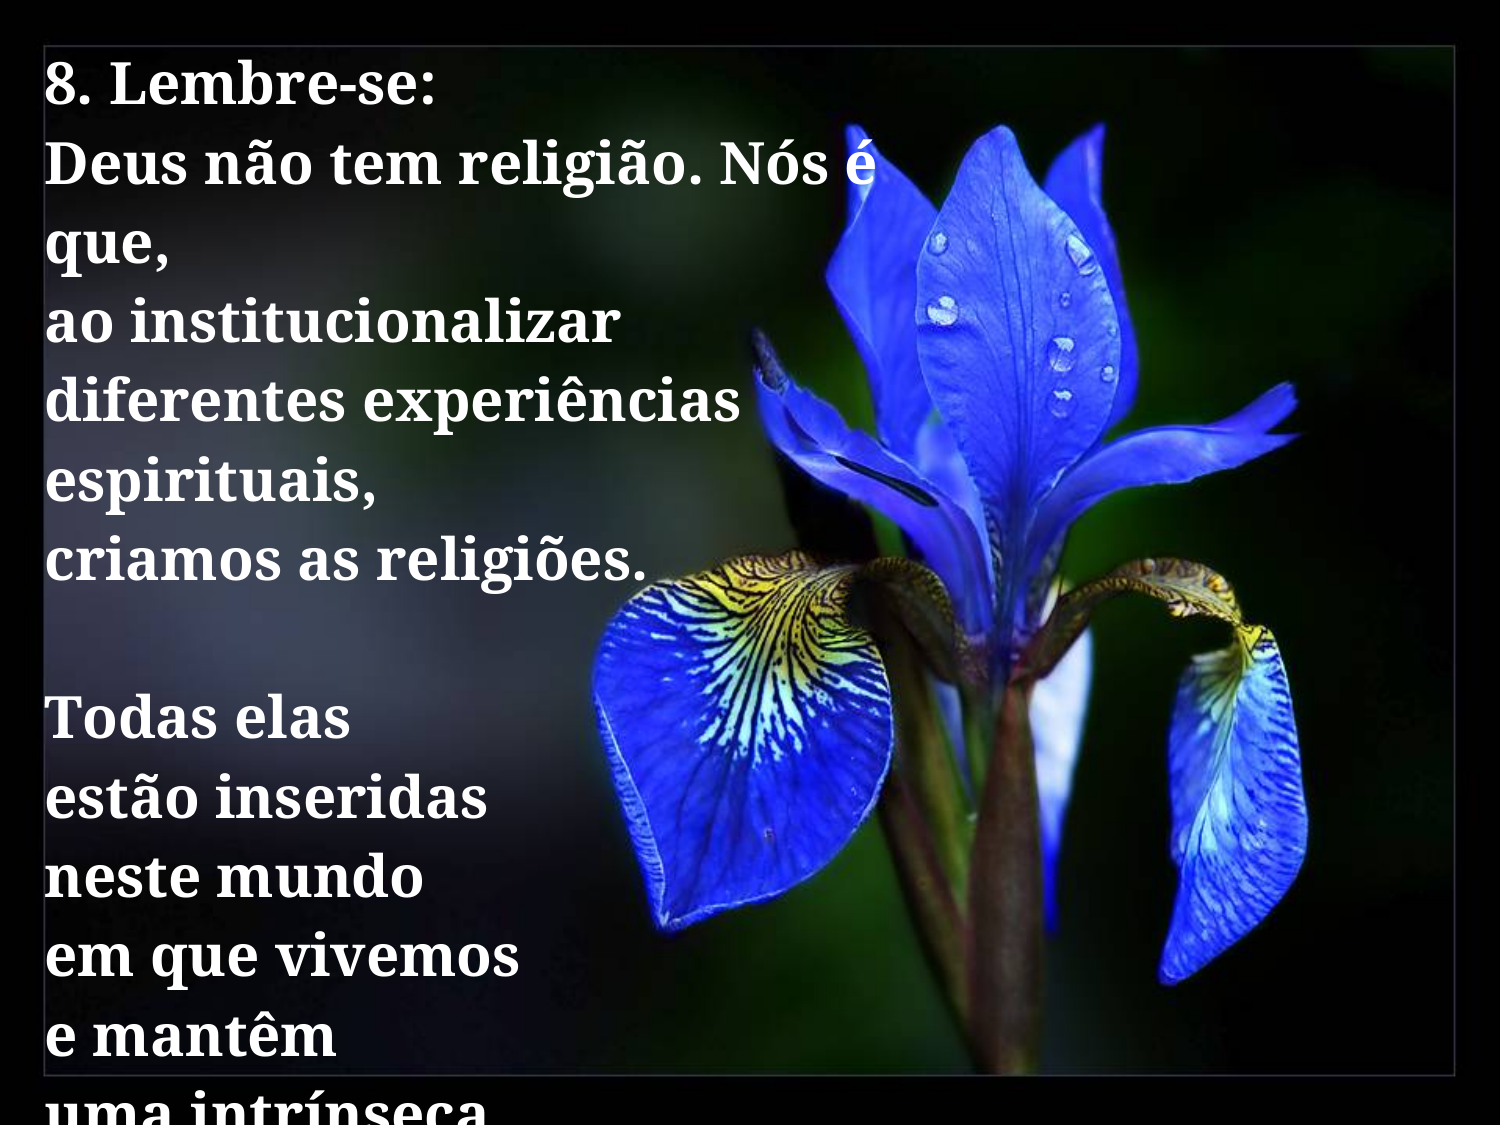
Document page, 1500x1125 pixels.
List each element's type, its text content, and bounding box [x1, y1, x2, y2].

picture [0, 0, 1500, 1125]
text_box 8. Lembre-se: Deus não tem religião. Nós é que, ao institucionalizar diferentes experiências espirituais, criamos as religiões. Todas elas estão inseridas neste mundo em que vivemos e mantêm uma intrínseca inter-relação. [29, 35, 916, 1125]
